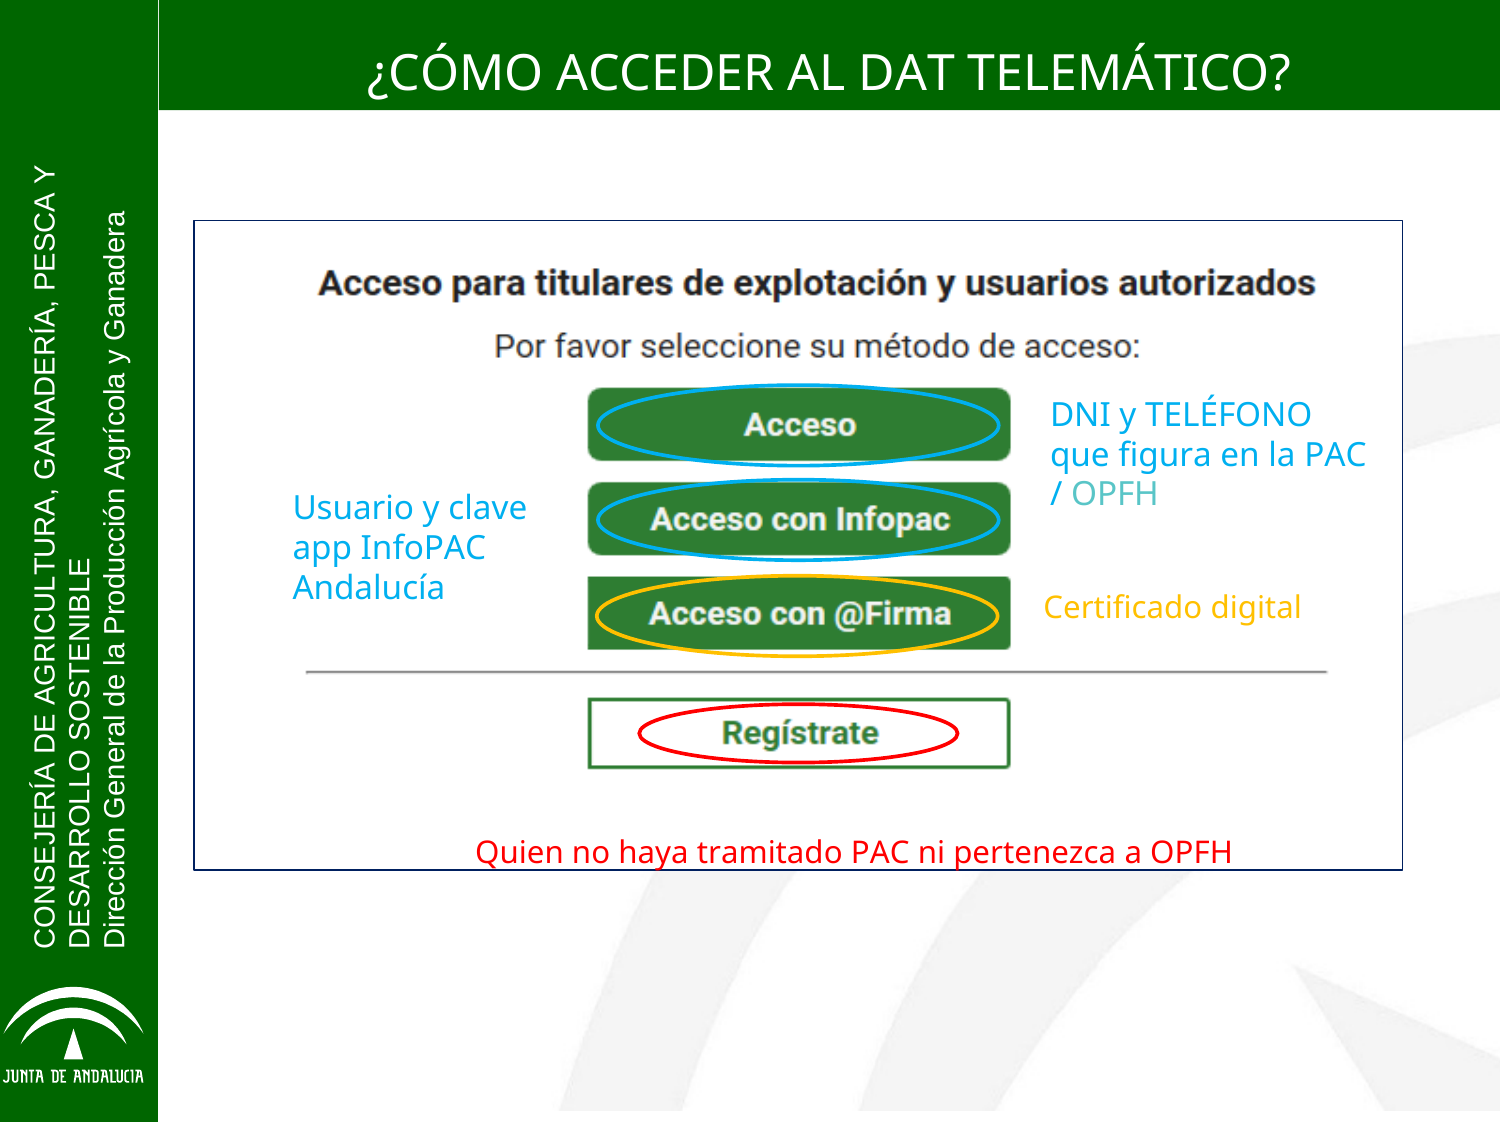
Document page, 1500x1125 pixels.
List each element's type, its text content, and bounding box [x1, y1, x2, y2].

text_box Certificado digital [1028, 579, 1326, 633]
text_box ¿CÓMO ACCEDER AL DAT TELEMÁTICO? [158, 0, 1500, 111]
picture [425, 186, 1500, 1111]
text_box DNI y TELÉFONO que figura en la PAC / OPFH [1035, 385, 1388, 521]
text_box Quien no haya tramitado PAC ni pertenezca a OPFH [460, 824, 1250, 915]
text_box Usuario y clave app InfoPAC Andalucía [277, 478, 561, 614]
picture [194, 221, 1402, 869]
